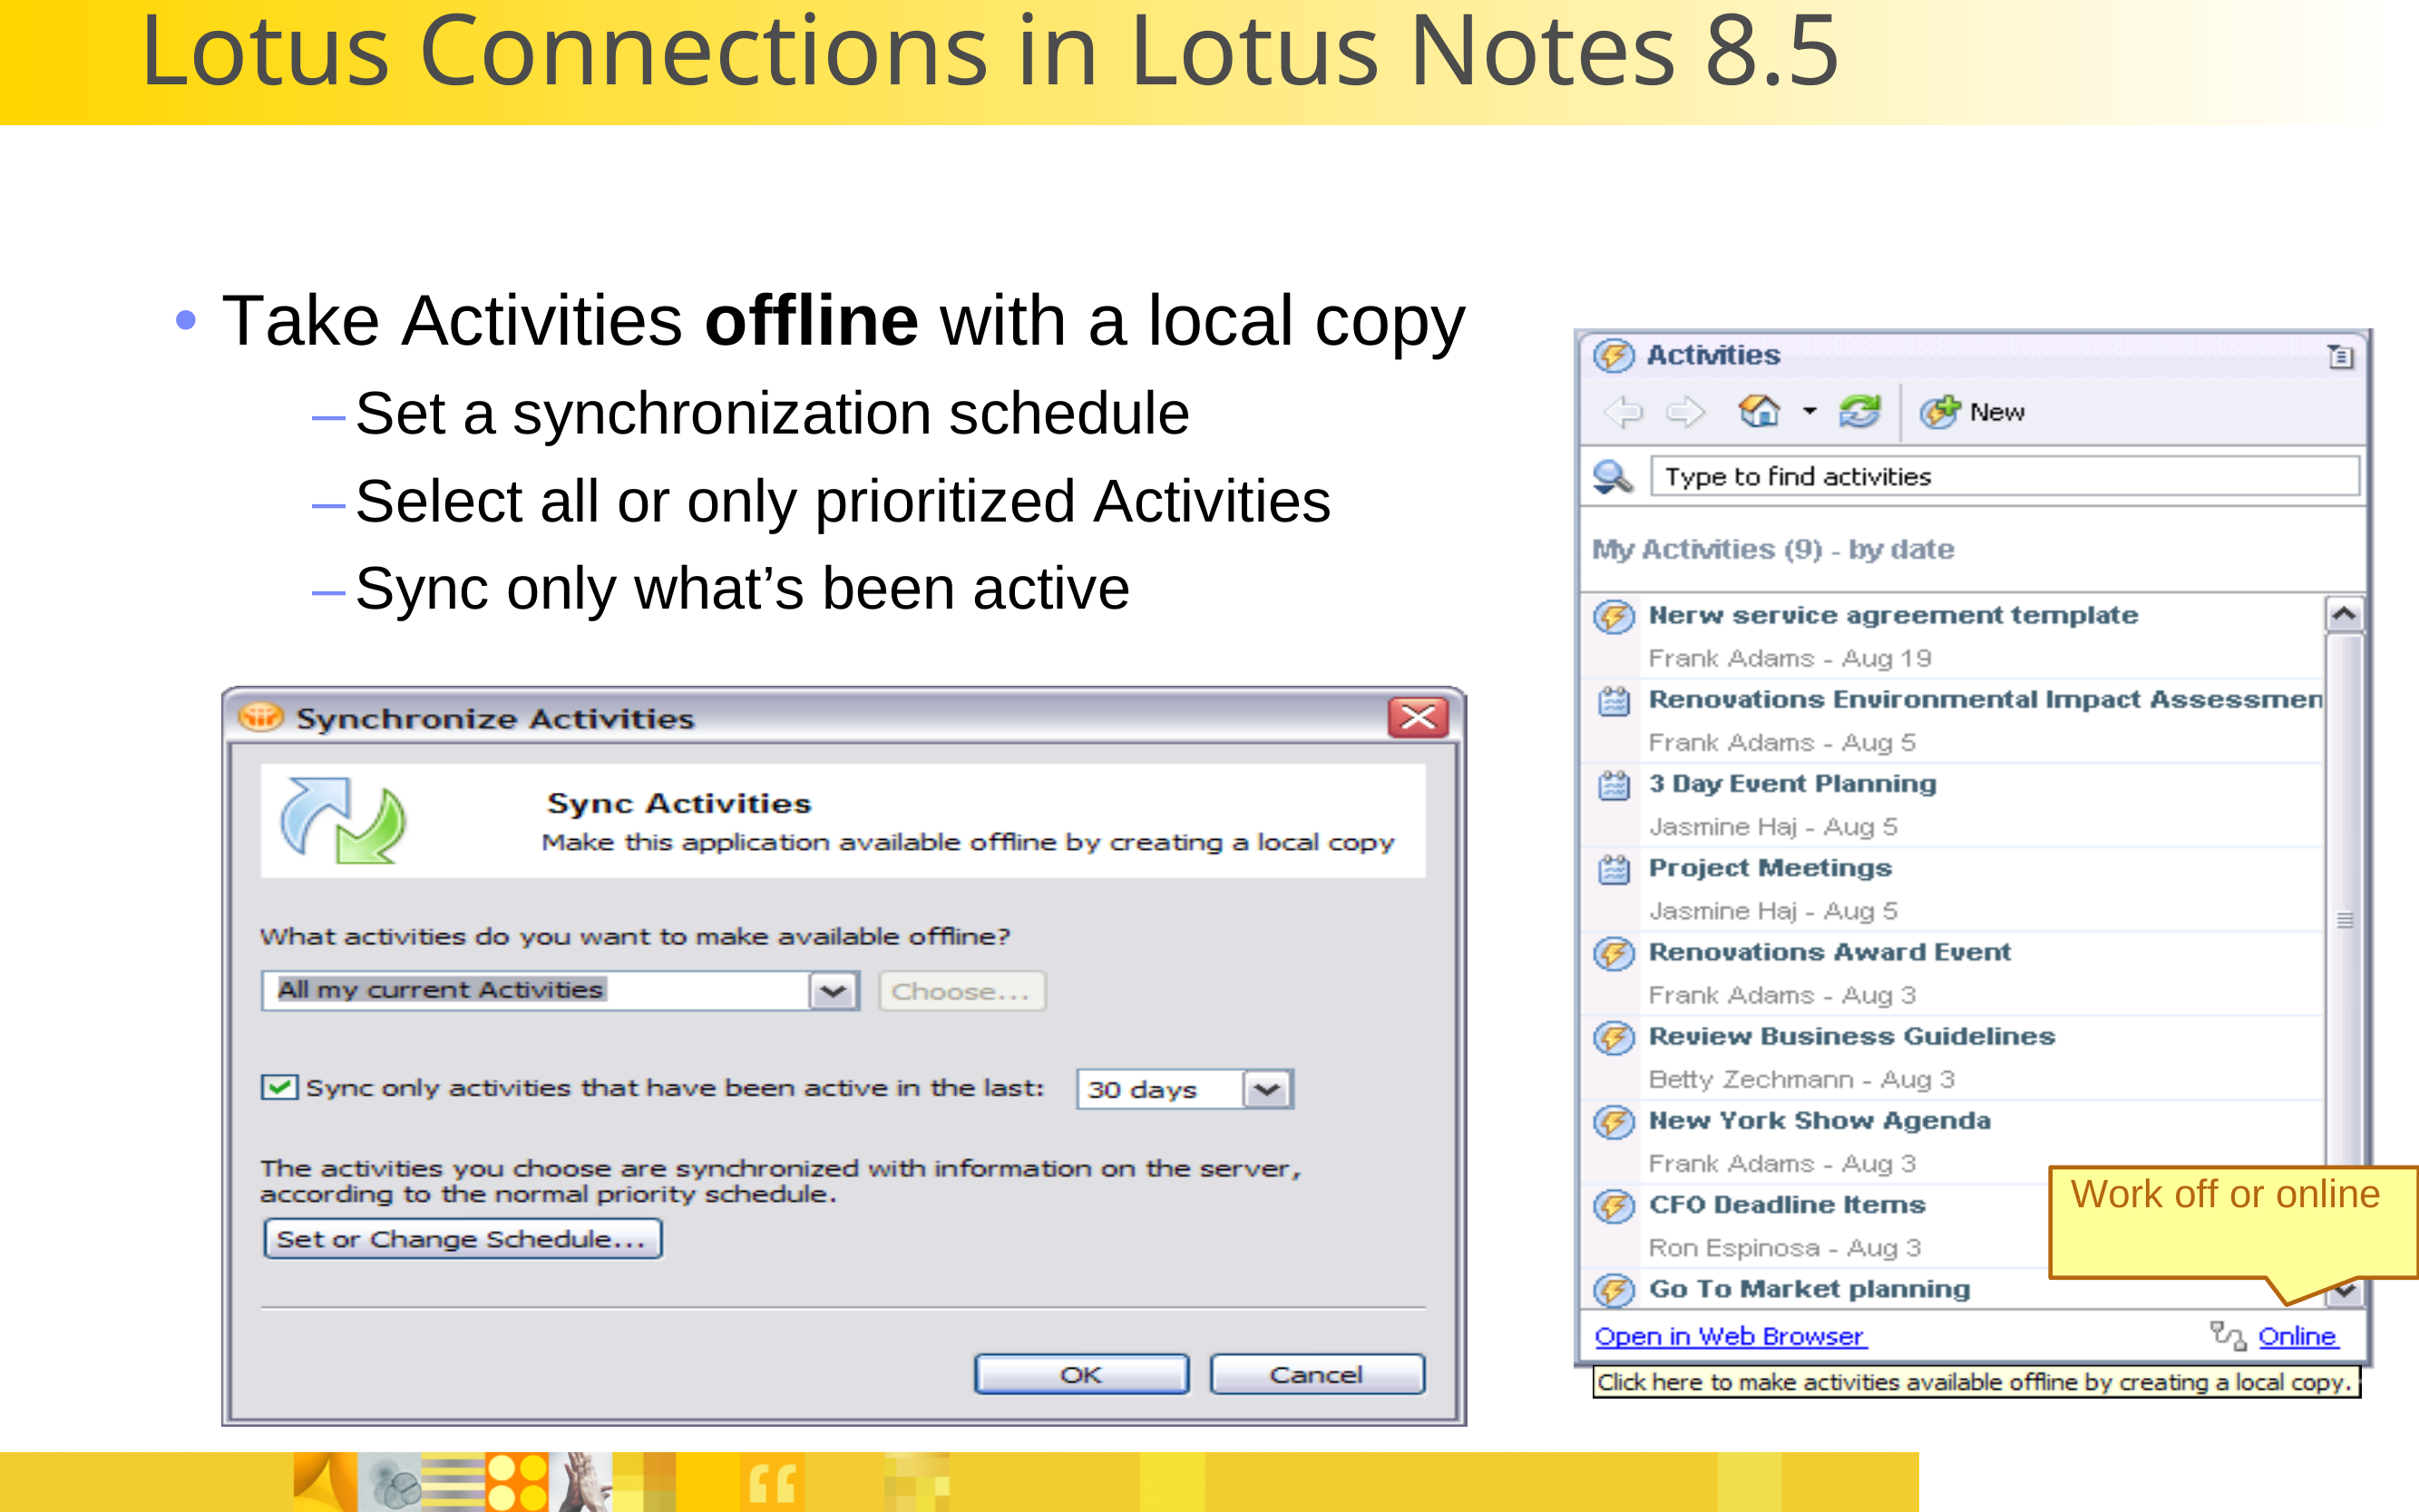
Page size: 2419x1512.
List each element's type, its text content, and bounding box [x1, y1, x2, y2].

title Lotus Connections in Lotus Notes 8.5 [138, 2, 2316, 128]
list Take Activities offline with a local copy Set a synchronization schedule Select all or only prioritized Activities Sync only what’s been active [121, 268, 2298, 1267]
text_box Work off or online [2050, 1166, 2419, 1305]
picture [0, 1452, 1919, 1512]
picture [1574, 1267, 2380, 1399]
text_box [0, 0, 2419, 125]
picture [221, 1267, 1468, 1427]
picture [2298, 328, 2380, 1166]
